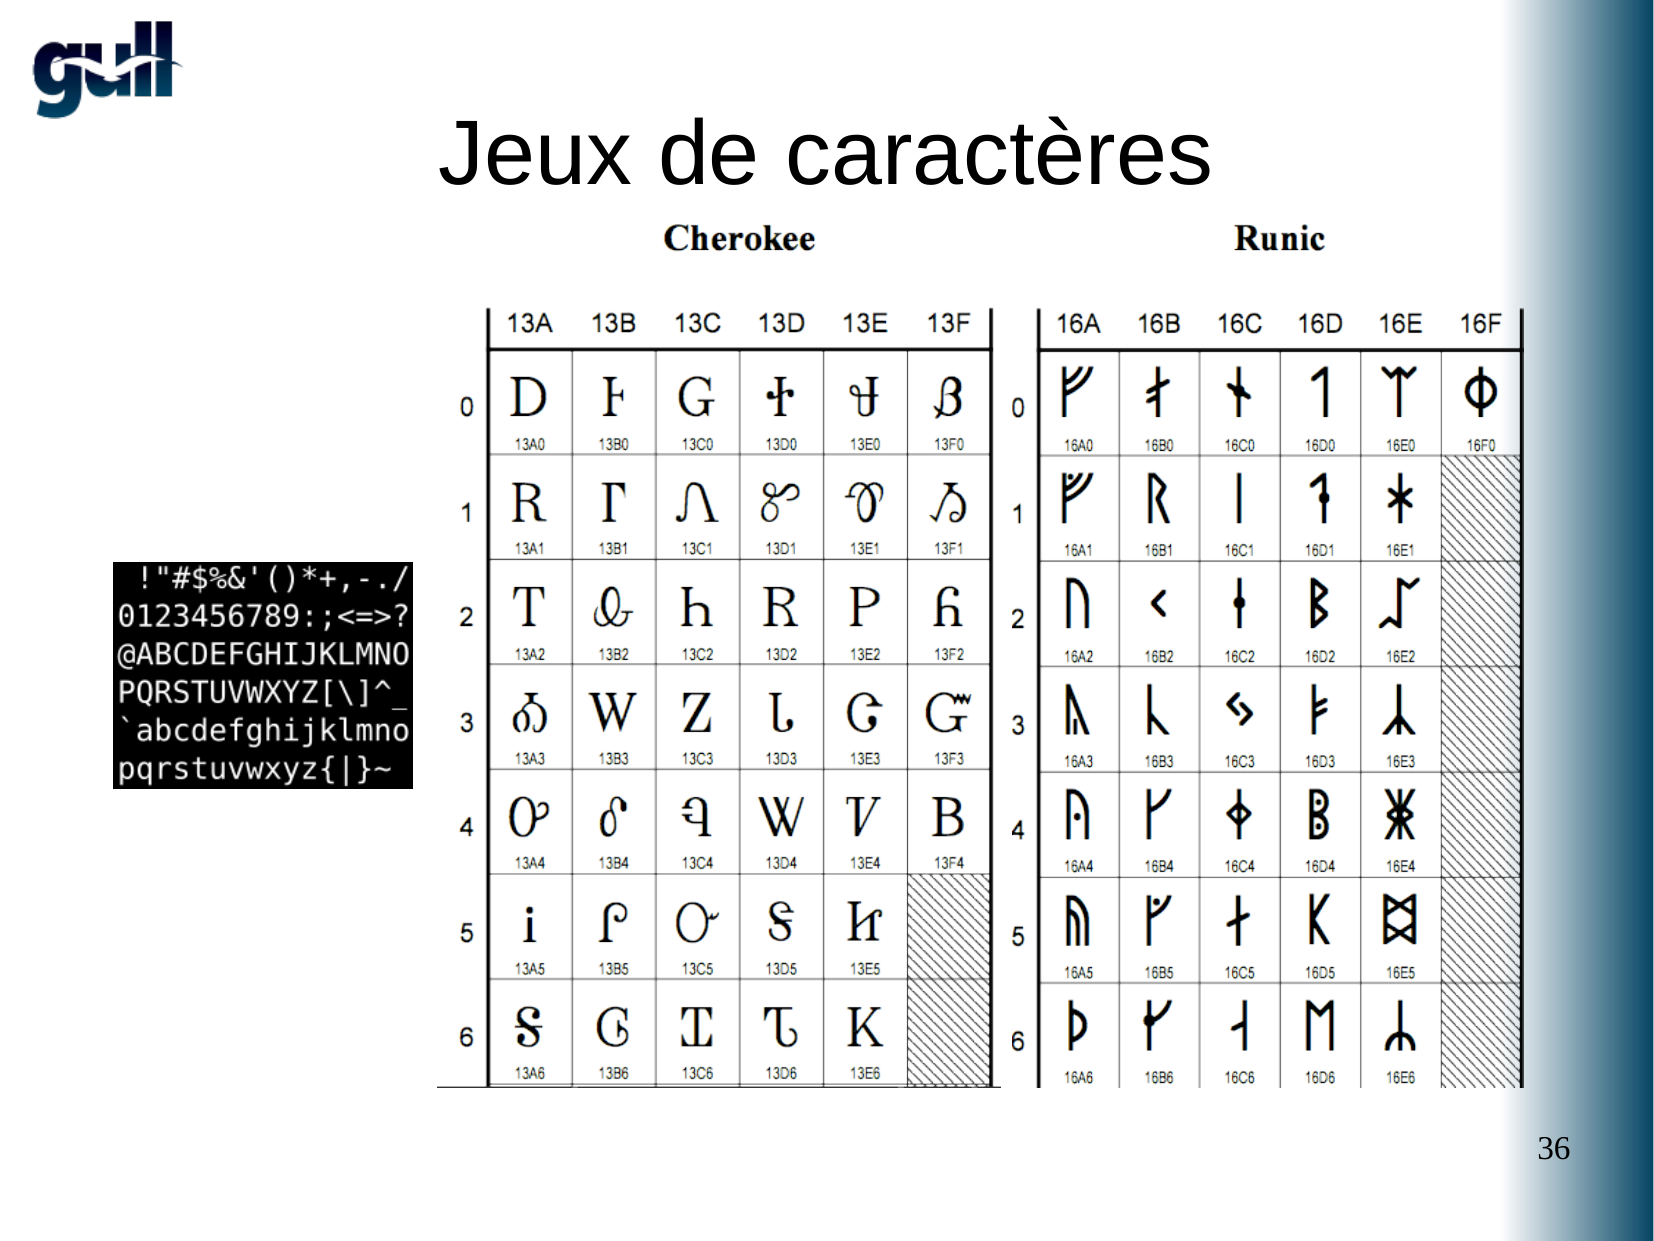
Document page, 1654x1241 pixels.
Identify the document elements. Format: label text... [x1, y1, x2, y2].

picture [113, 562, 413, 789]
picture [437, 224, 1001, 1088]
picture [0, 0, 219, 155]
picture [1012, 0, 1650, 1241]
title Jeux de caractères [82, 49, 1571, 257]
